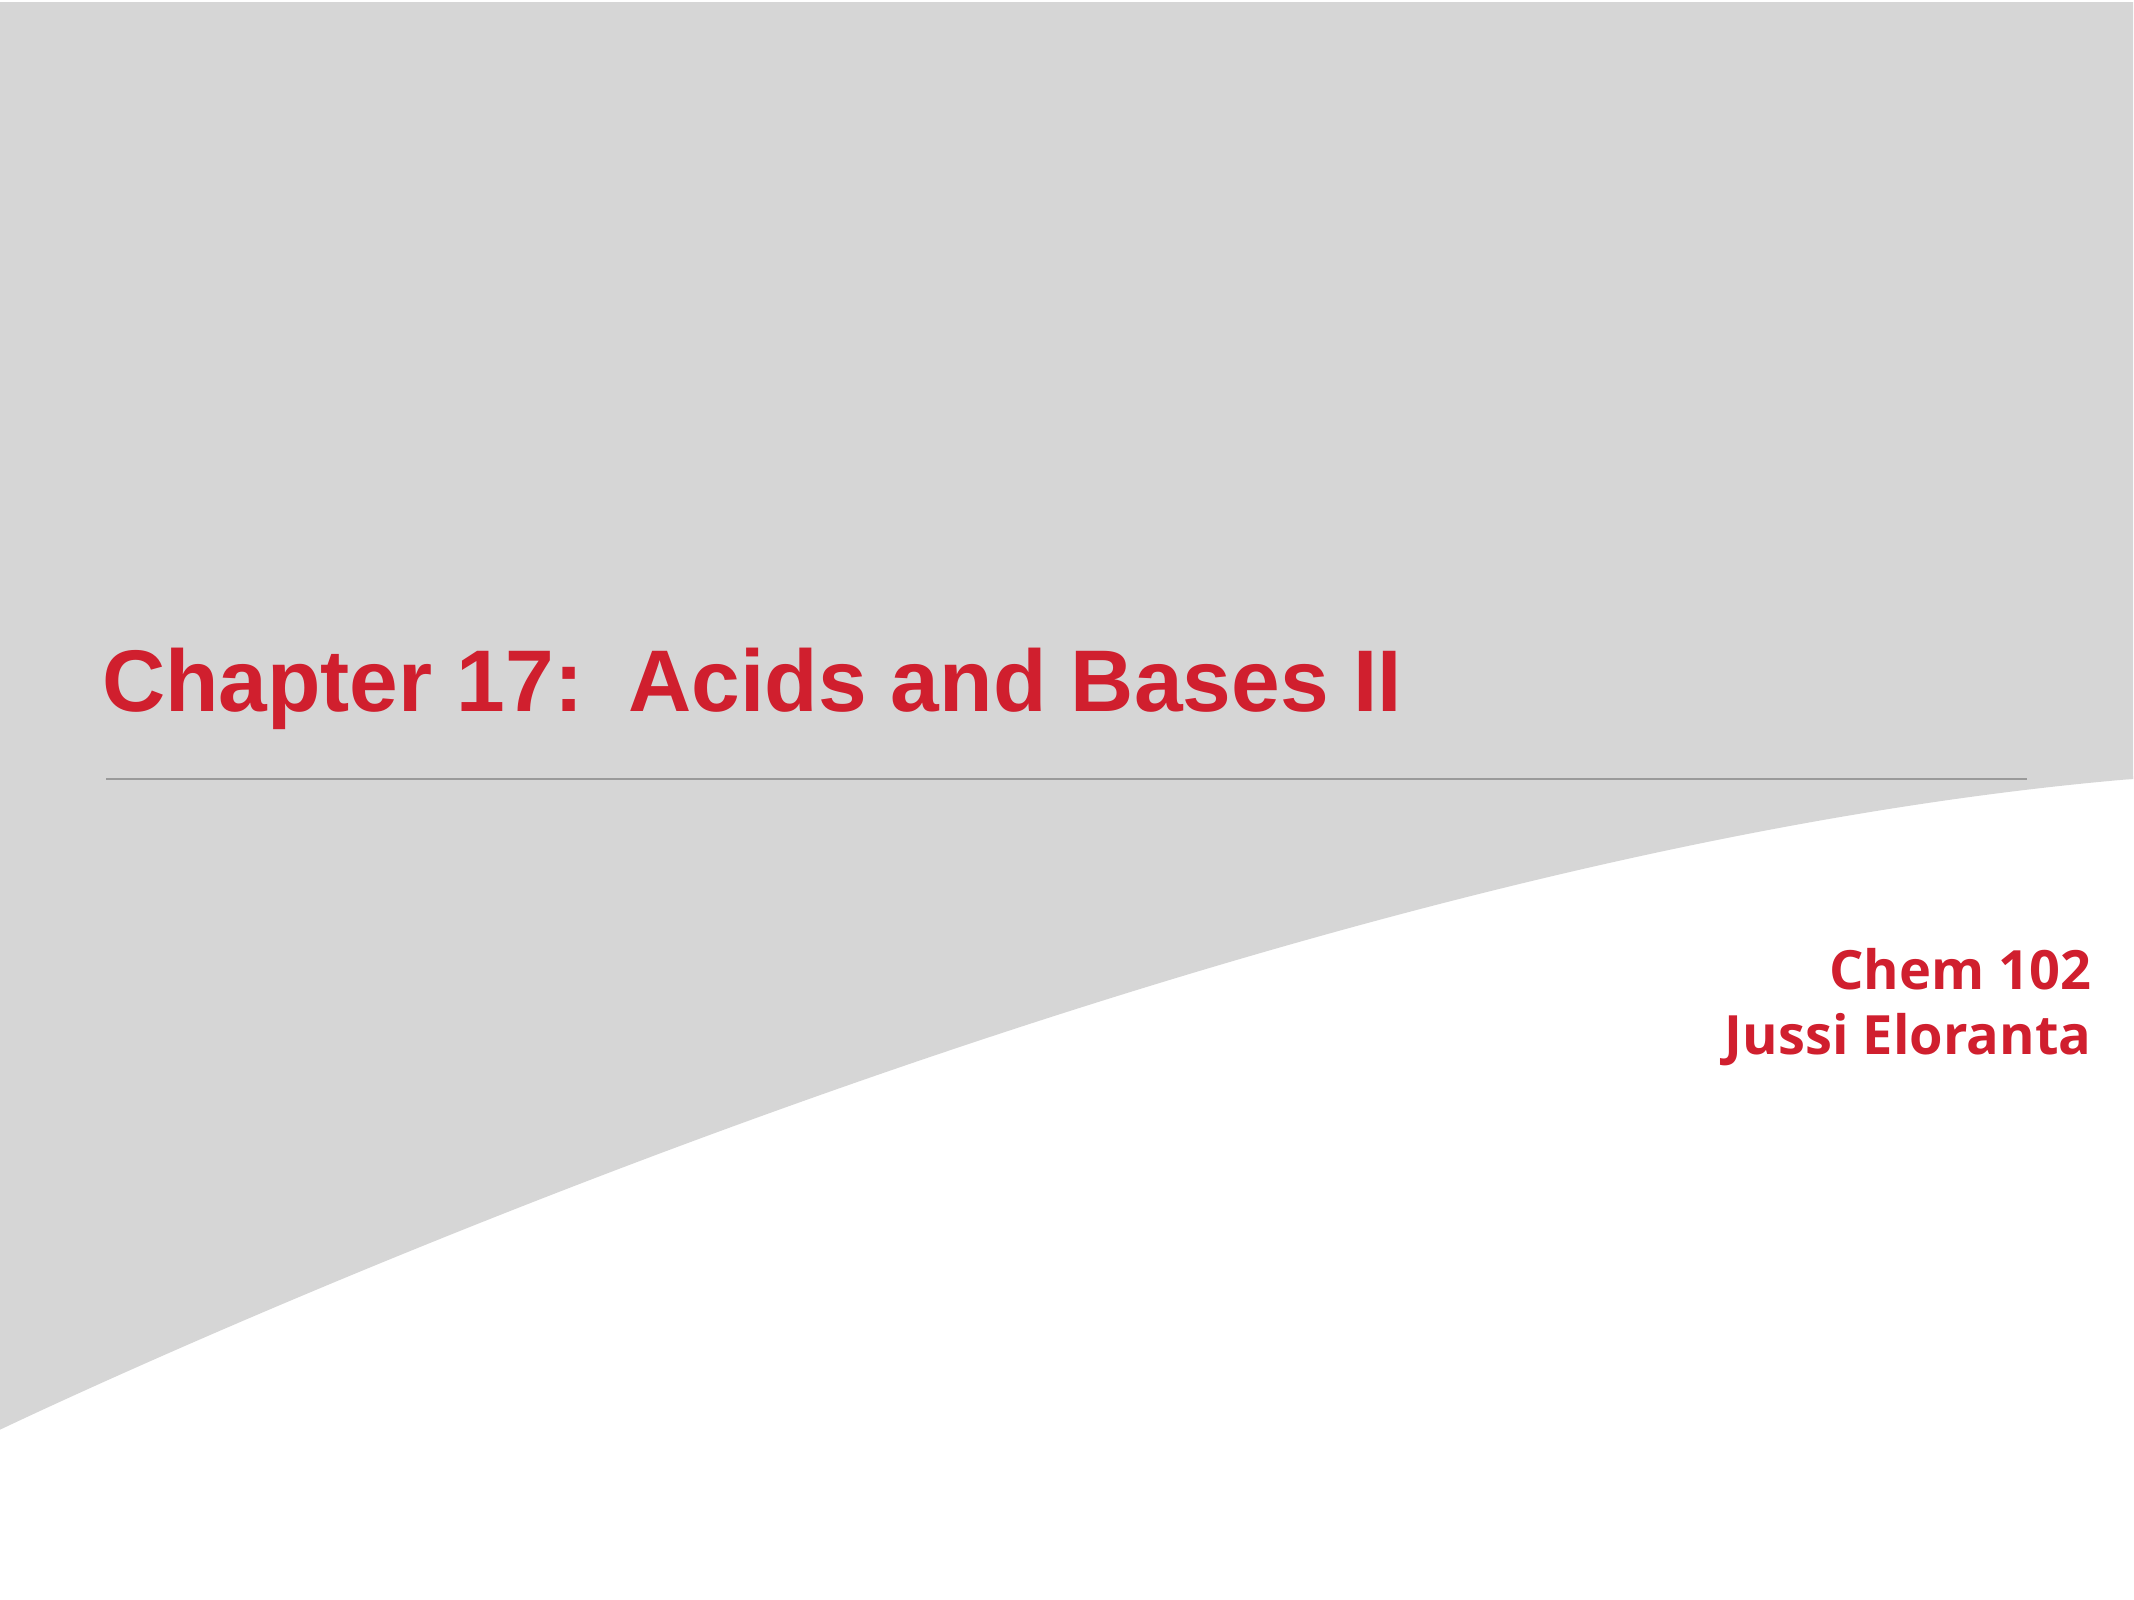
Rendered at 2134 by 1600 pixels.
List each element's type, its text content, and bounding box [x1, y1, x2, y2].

subtitle Chem 102 Jussi Eloranta [1650, 927, 2101, 1081]
title Chapter 17: Acids and Bases II [93, 216, 2040, 738]
